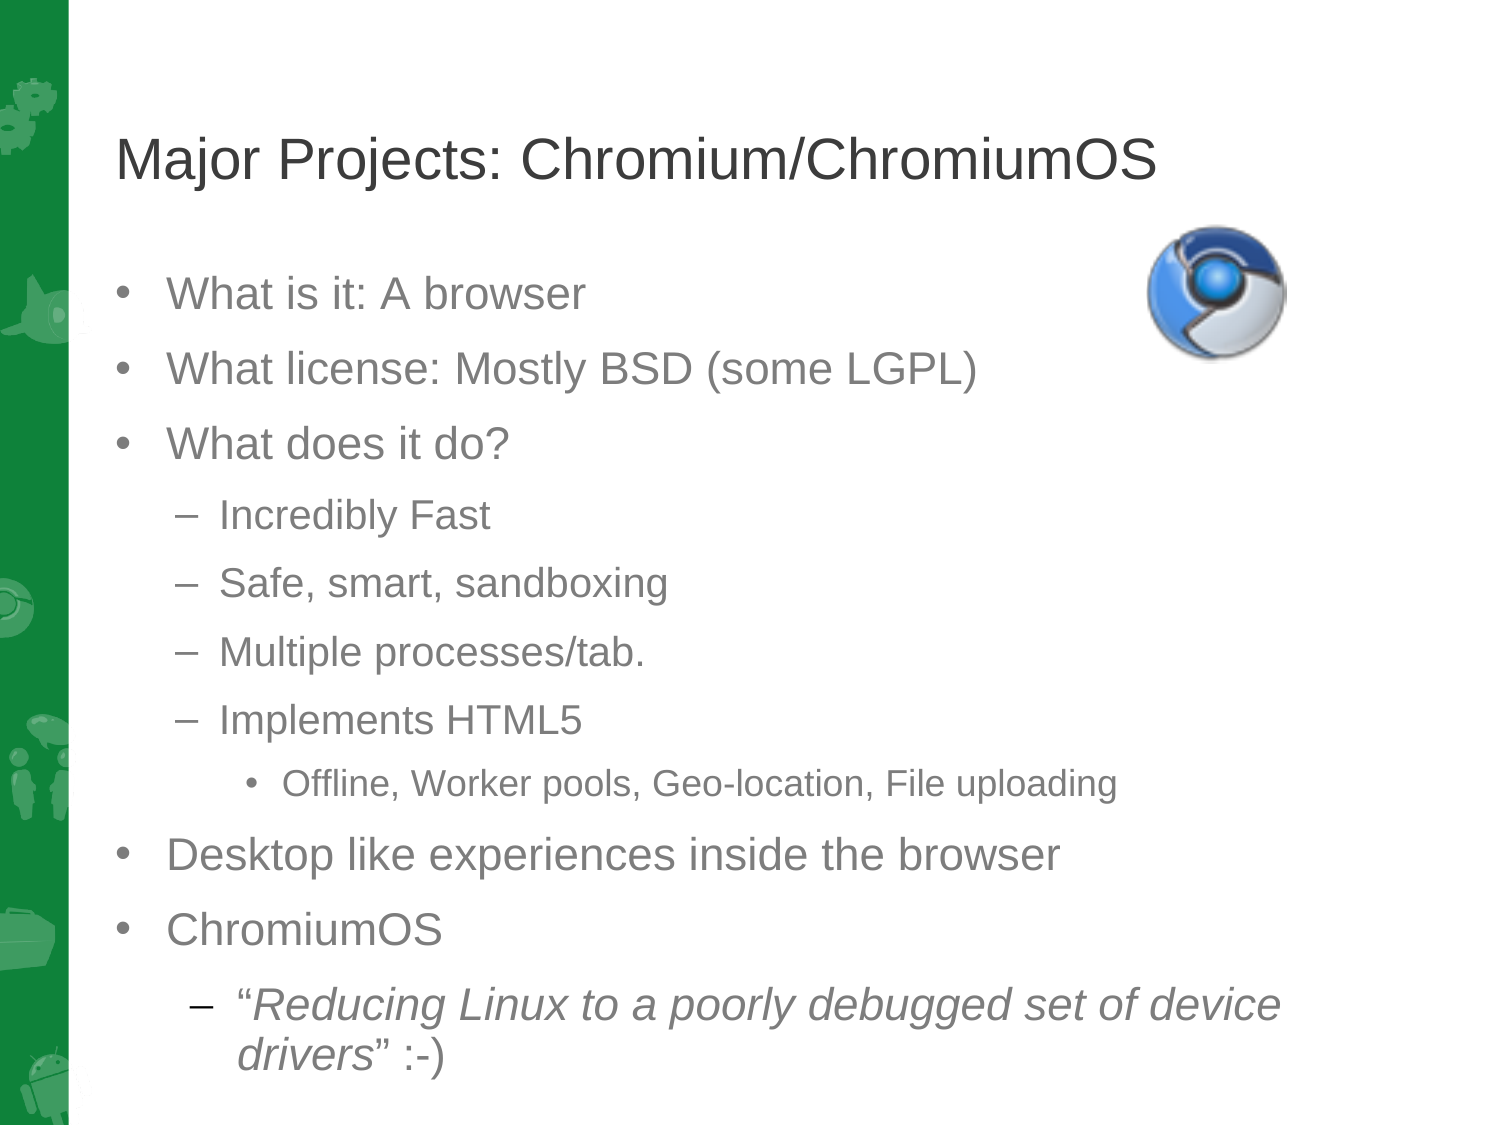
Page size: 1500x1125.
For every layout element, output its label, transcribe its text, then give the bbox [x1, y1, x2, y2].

picture [0, 578, 34, 638]
text_box What is it: A browser What license: Mostly BSD (some LGPL) What does it do? Incredibly Fast Safe, smart, sandboxing Multiple processes/tab. Implements HTML5 Offline, Worker pools, Geo-location, File uploading Desktop like experiences inside the browser ChromiumOS “Reducing Linux to a poorly debugged set of device drivers” :-) [100, 262, 1439, 1001]
picture [0, 78, 58, 155]
picture [20, 1046, 92, 1125]
picture [0, 907, 56, 972]
picture [1146, 223, 1287, 364]
text_box Major Projects: Chromium/ChromiumOS [100, 37, 1439, 201]
picture [0, 274, 92, 344]
picture [9, 714, 76, 821]
